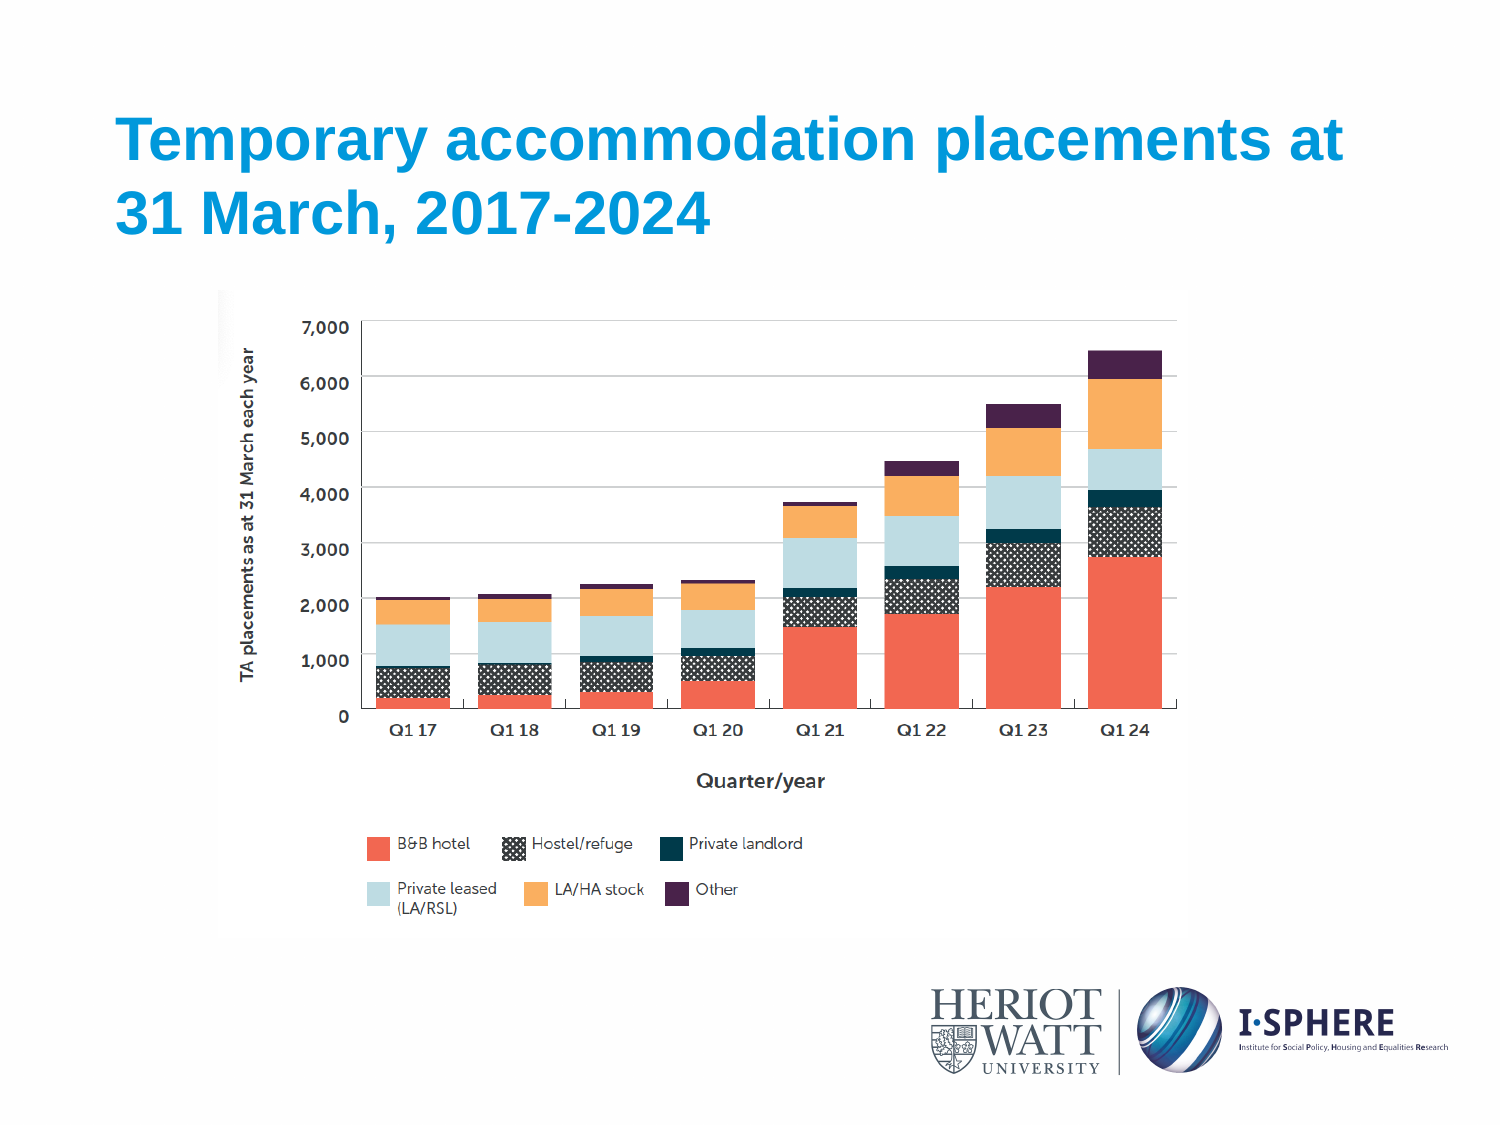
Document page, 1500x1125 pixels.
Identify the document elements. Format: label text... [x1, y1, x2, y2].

picture [218, 290, 1188, 938]
title Temporary accommodation placements at 31 March, 2017-2024 [100, 90, 1426, 254]
